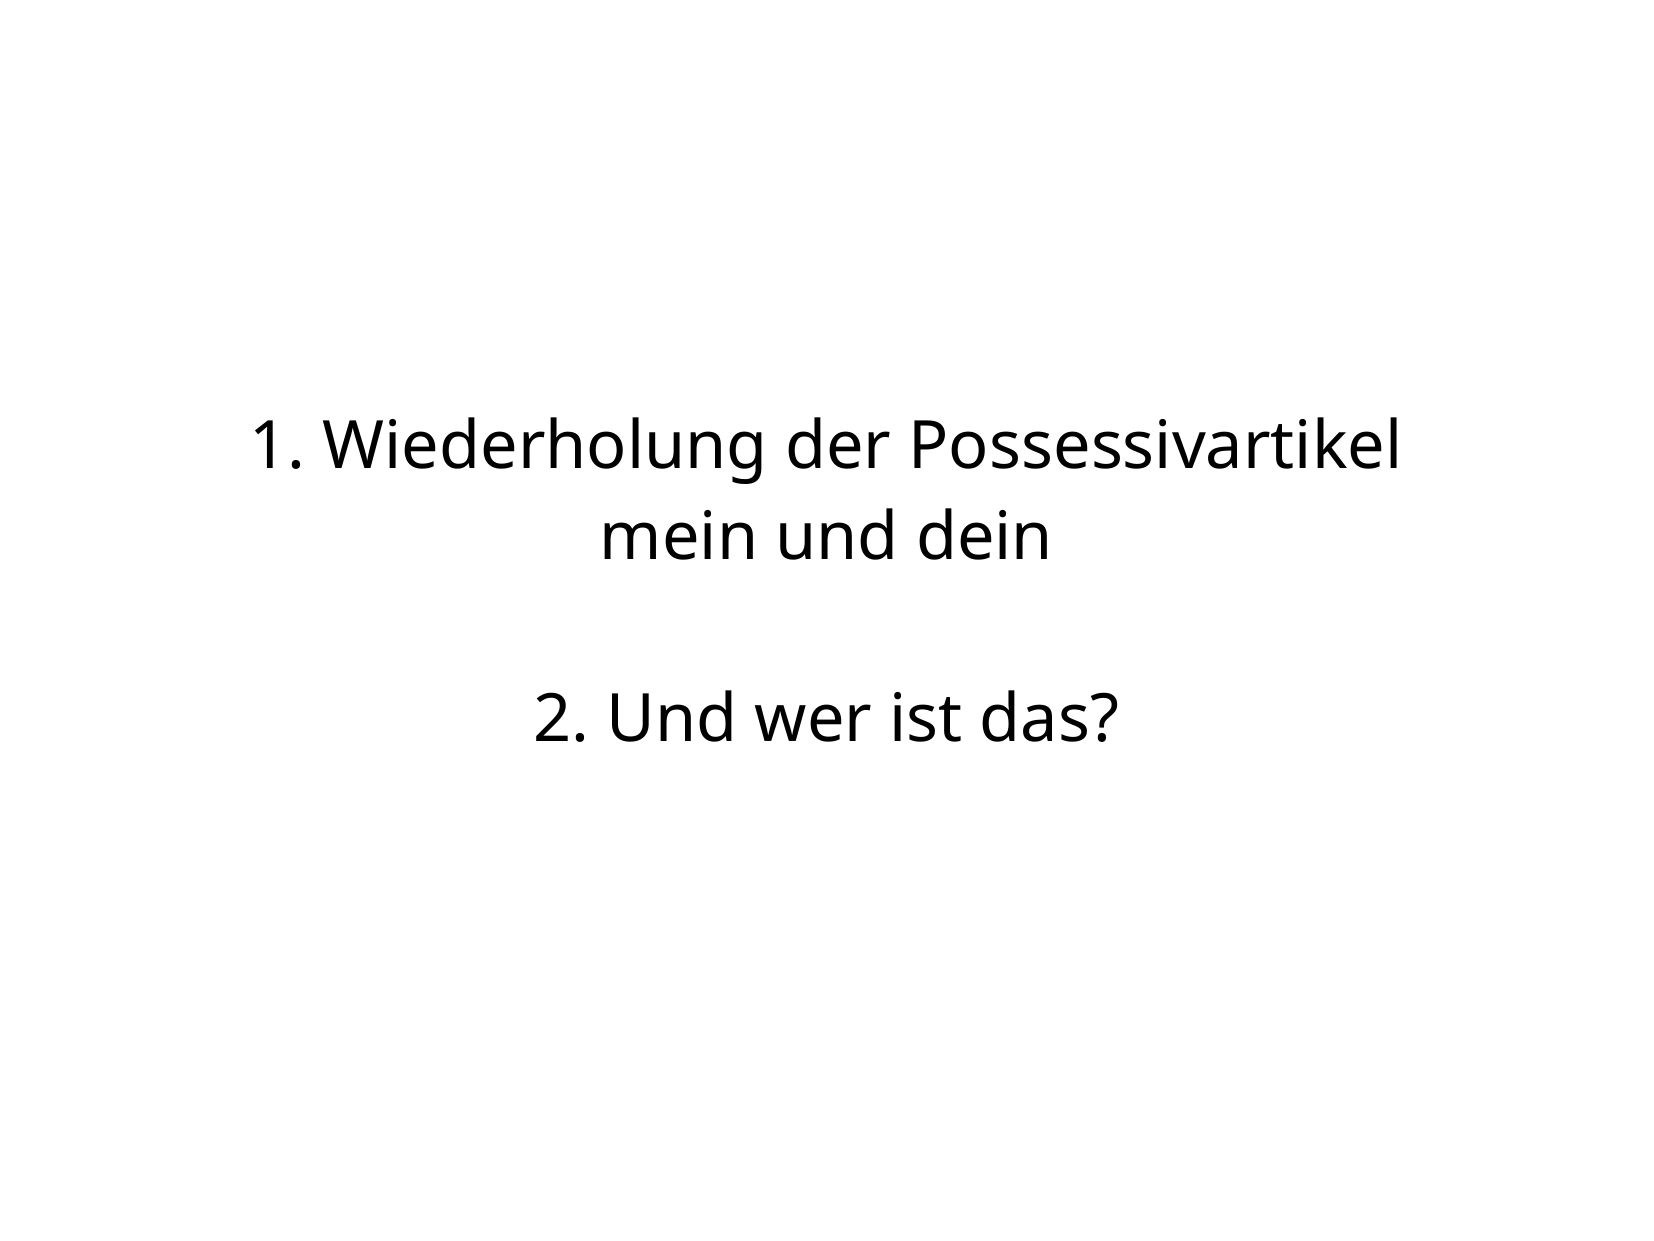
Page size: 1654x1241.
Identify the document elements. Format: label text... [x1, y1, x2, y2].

subtitle 1. Wiederholung der Possessivartikel mein und dein 2. Und wer ist das? [82, 49, 1571, 1109]
